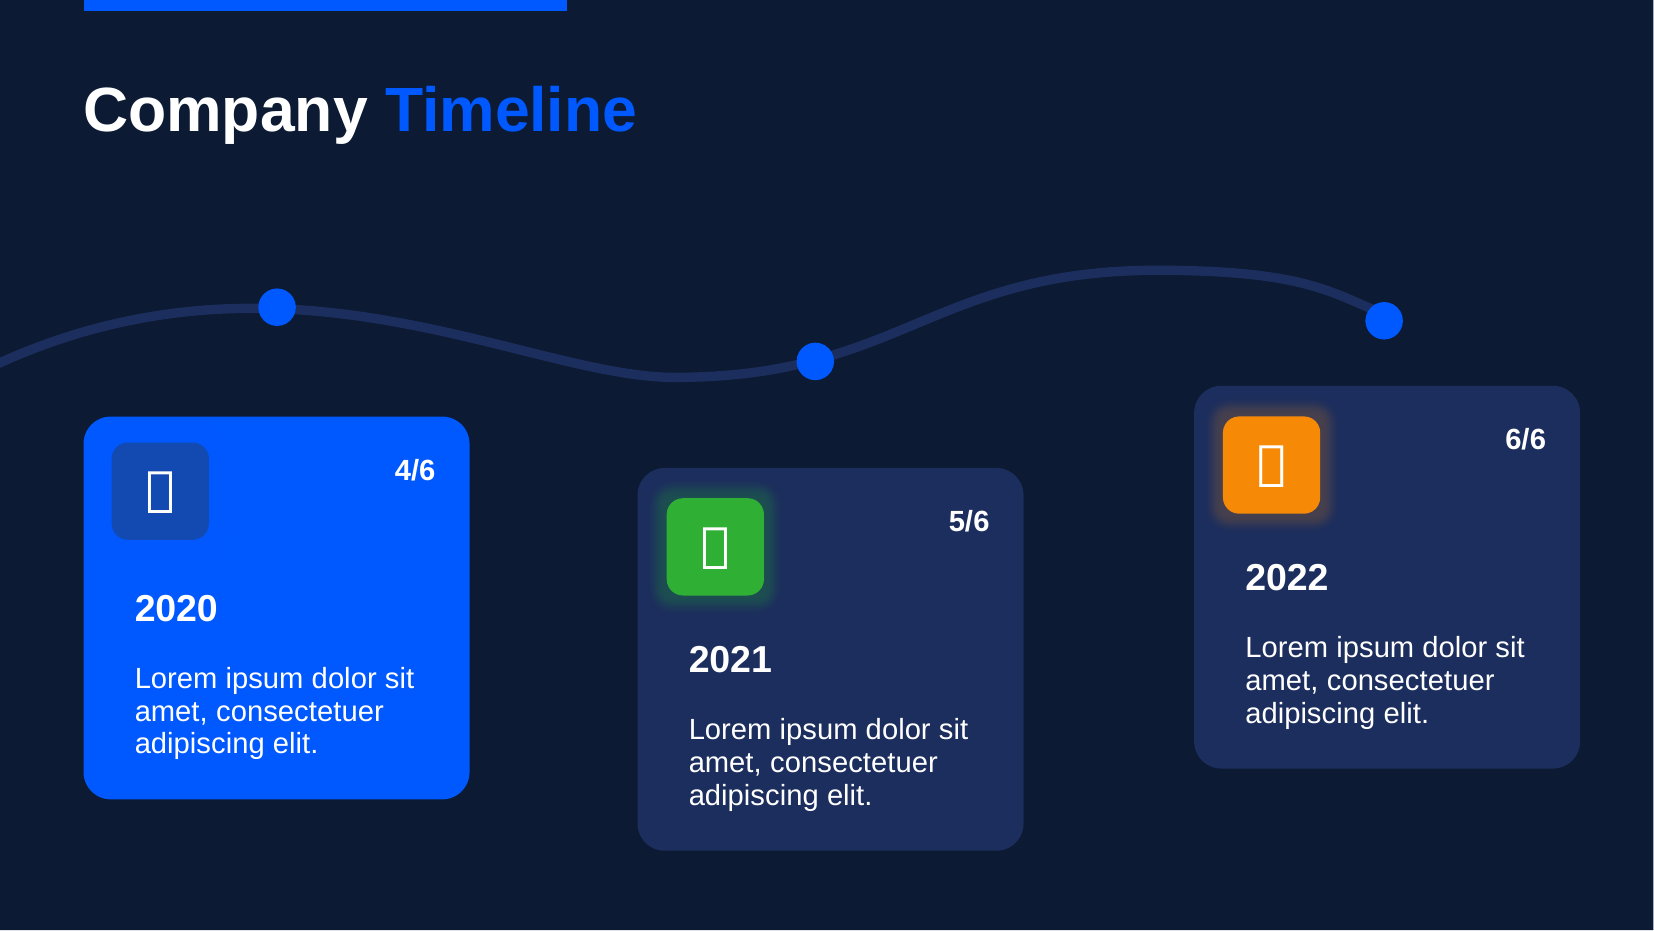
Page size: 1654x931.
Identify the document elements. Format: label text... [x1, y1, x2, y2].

text_box [1194, 385, 1581, 769]
text_box  [1222, 416, 1321, 514]
text_box  [666, 498, 764, 596]
text_box [1365, 302, 1403, 340]
text_box  [111, 442, 209, 540]
text_box 5/6 [900, 482, 1003, 561]
text_box 2020 Lorem ipsum dolor sit amet, consectetuer adipiscing elit. [99, 566, 454, 782]
text_box 2022 Lorem ipsum dolor sit amet, consectetuer adipiscing elit. [1209, 535, 1564, 751]
text_box [83, 416, 470, 800]
text_box [258, 288, 296, 326]
text_box 6/6 [1456, 400, 1560, 478]
title Company Timeline [83, 75, 1570, 188]
text_box [796, 342, 835, 381]
text_box 4/6 [346, 431, 449, 509]
text_box 2021 Lorem ipsum dolor sit amet, consectetuer adipiscing elit. [653, 617, 1008, 833]
text_box [637, 467, 1024, 851]
